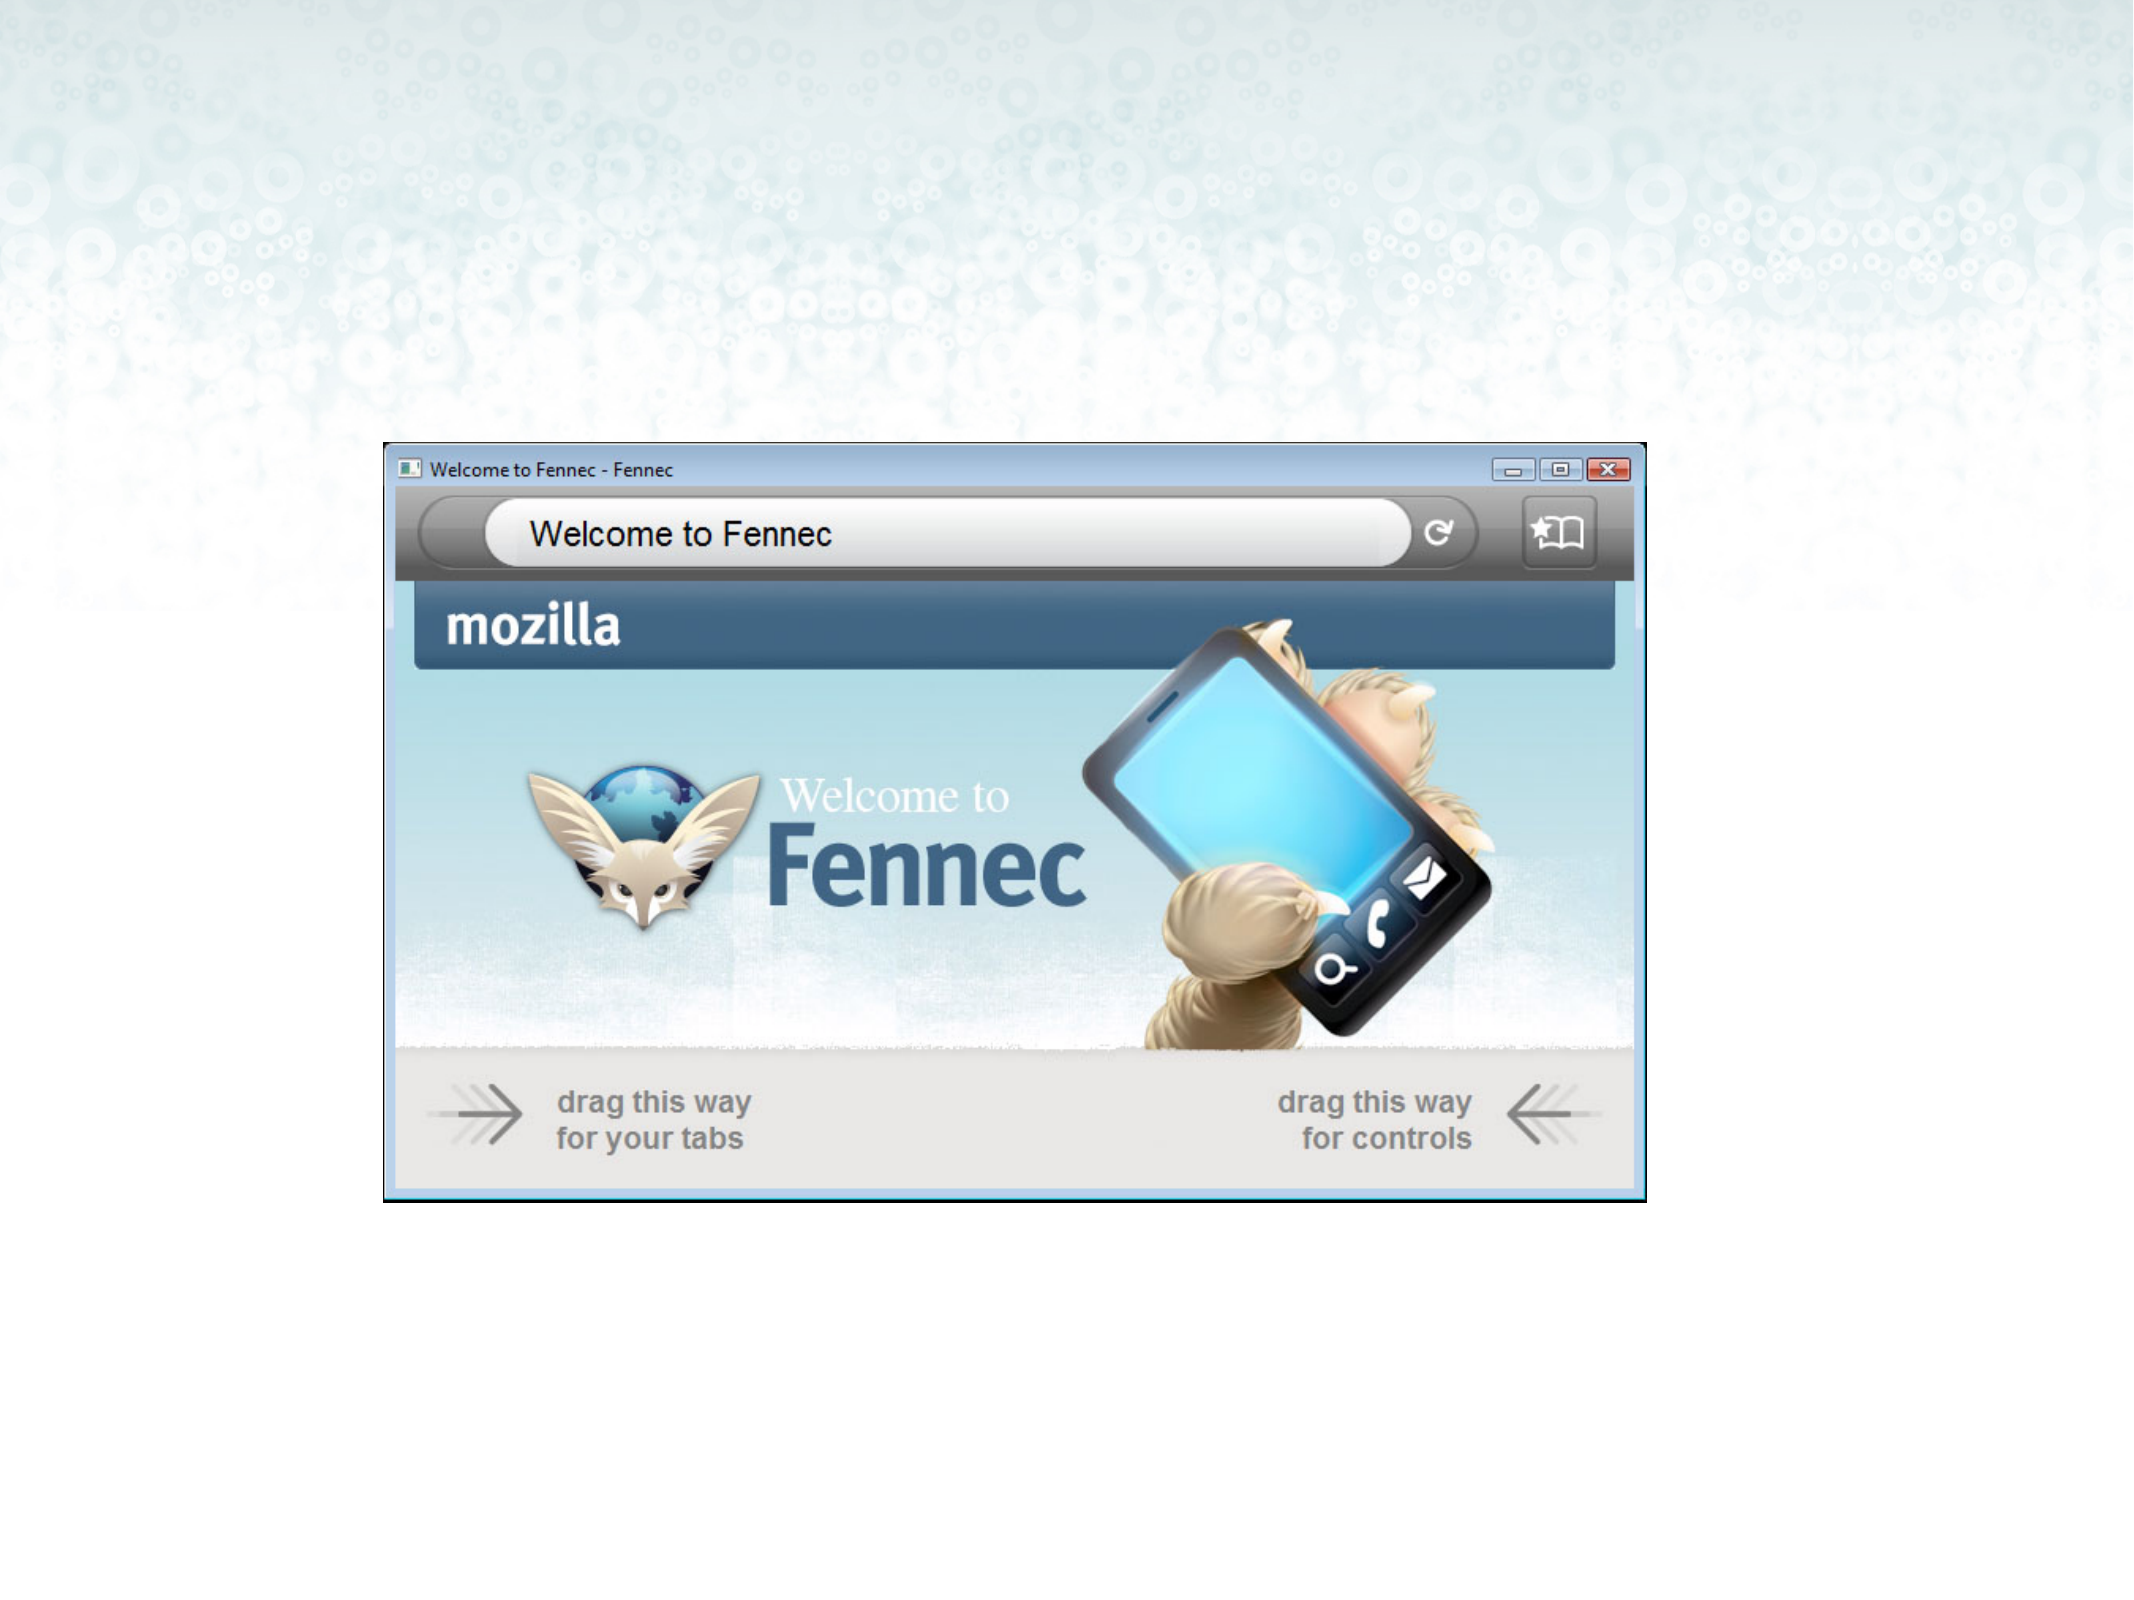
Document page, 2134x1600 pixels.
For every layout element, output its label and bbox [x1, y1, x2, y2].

picture [0, 0, 2134, 1203]
